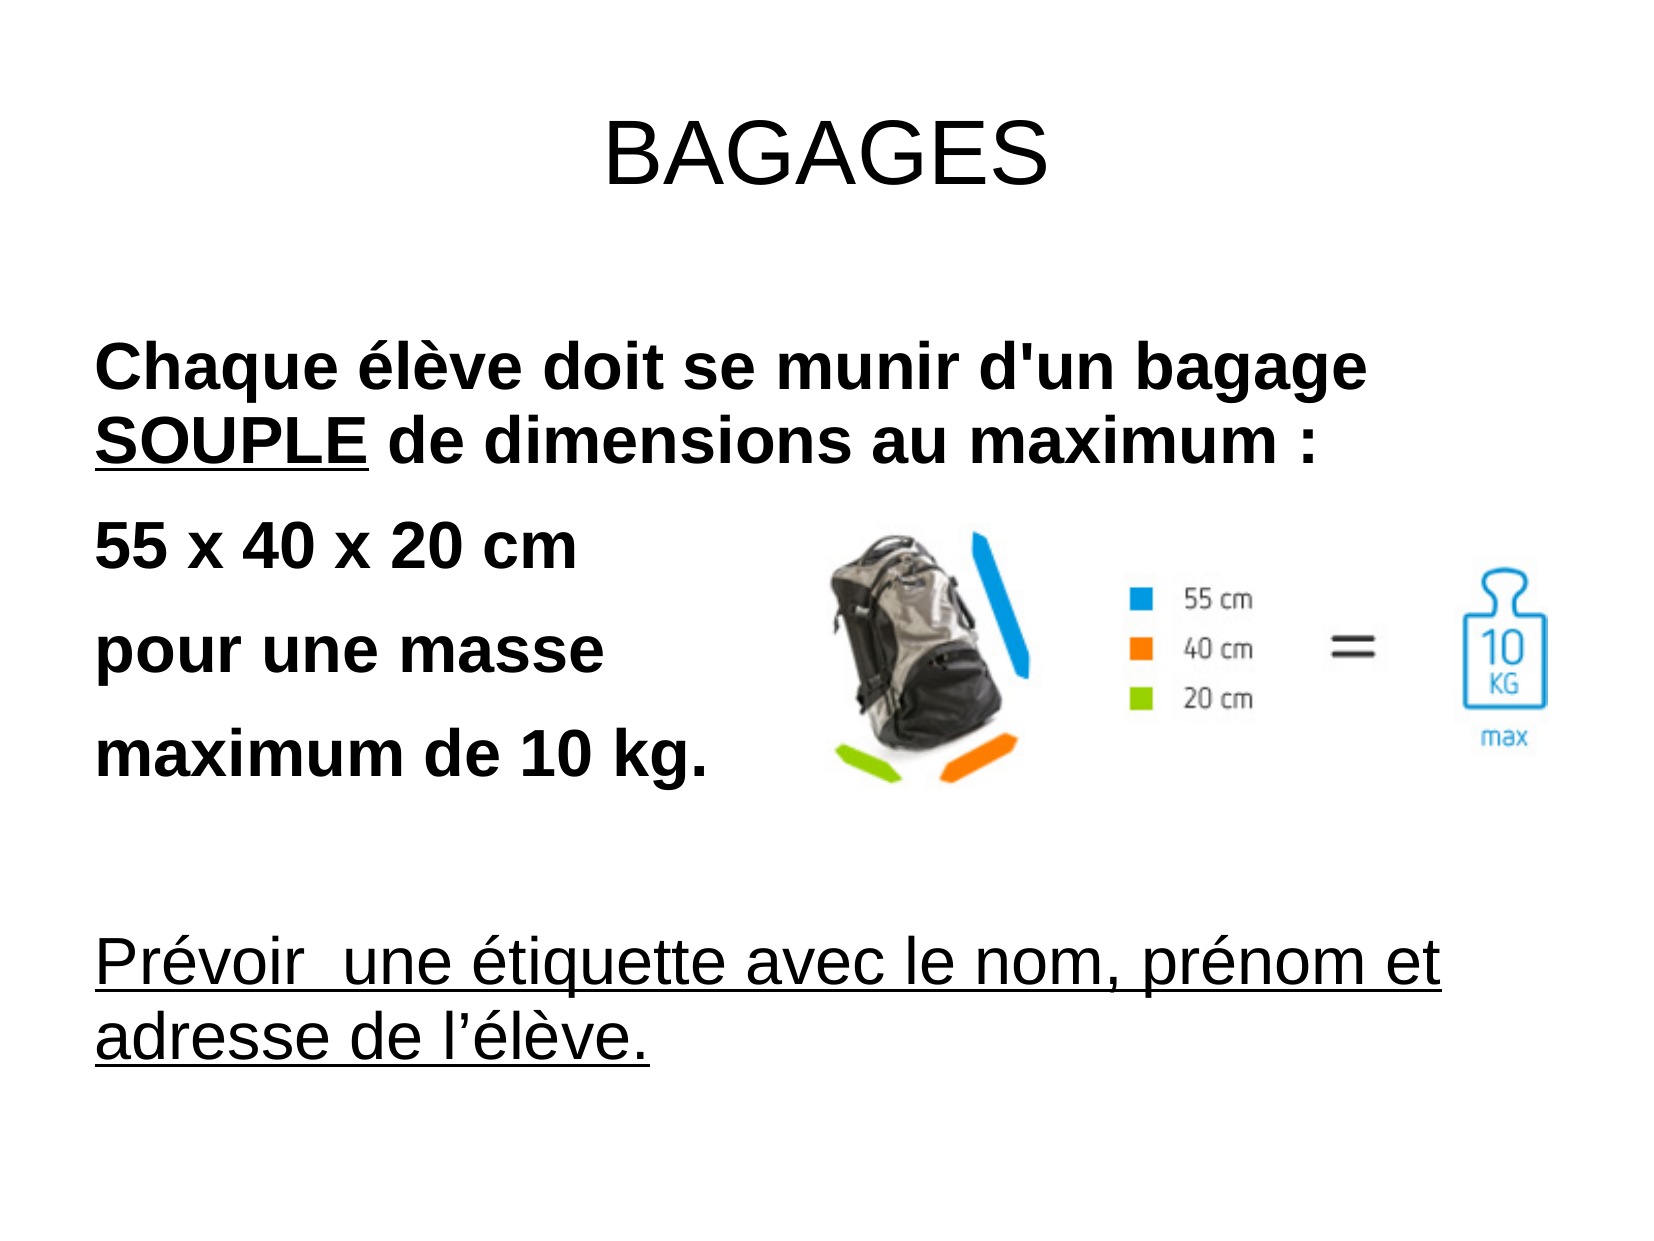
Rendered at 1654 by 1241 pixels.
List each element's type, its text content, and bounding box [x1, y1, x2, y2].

title BAGAGES [82, 49, 1571, 257]
list Chaque élève doit se munir d'un bagage SOUPLE de dimensions au maximum : 55 x 40 x 20 cm pour une masse maximum de 10 kg. Prévoir une étiquette avec le nom, prénom et adresse de l’élève. [94, 224, 1583, 1241]
picture [744, 507, 1548, 804]
